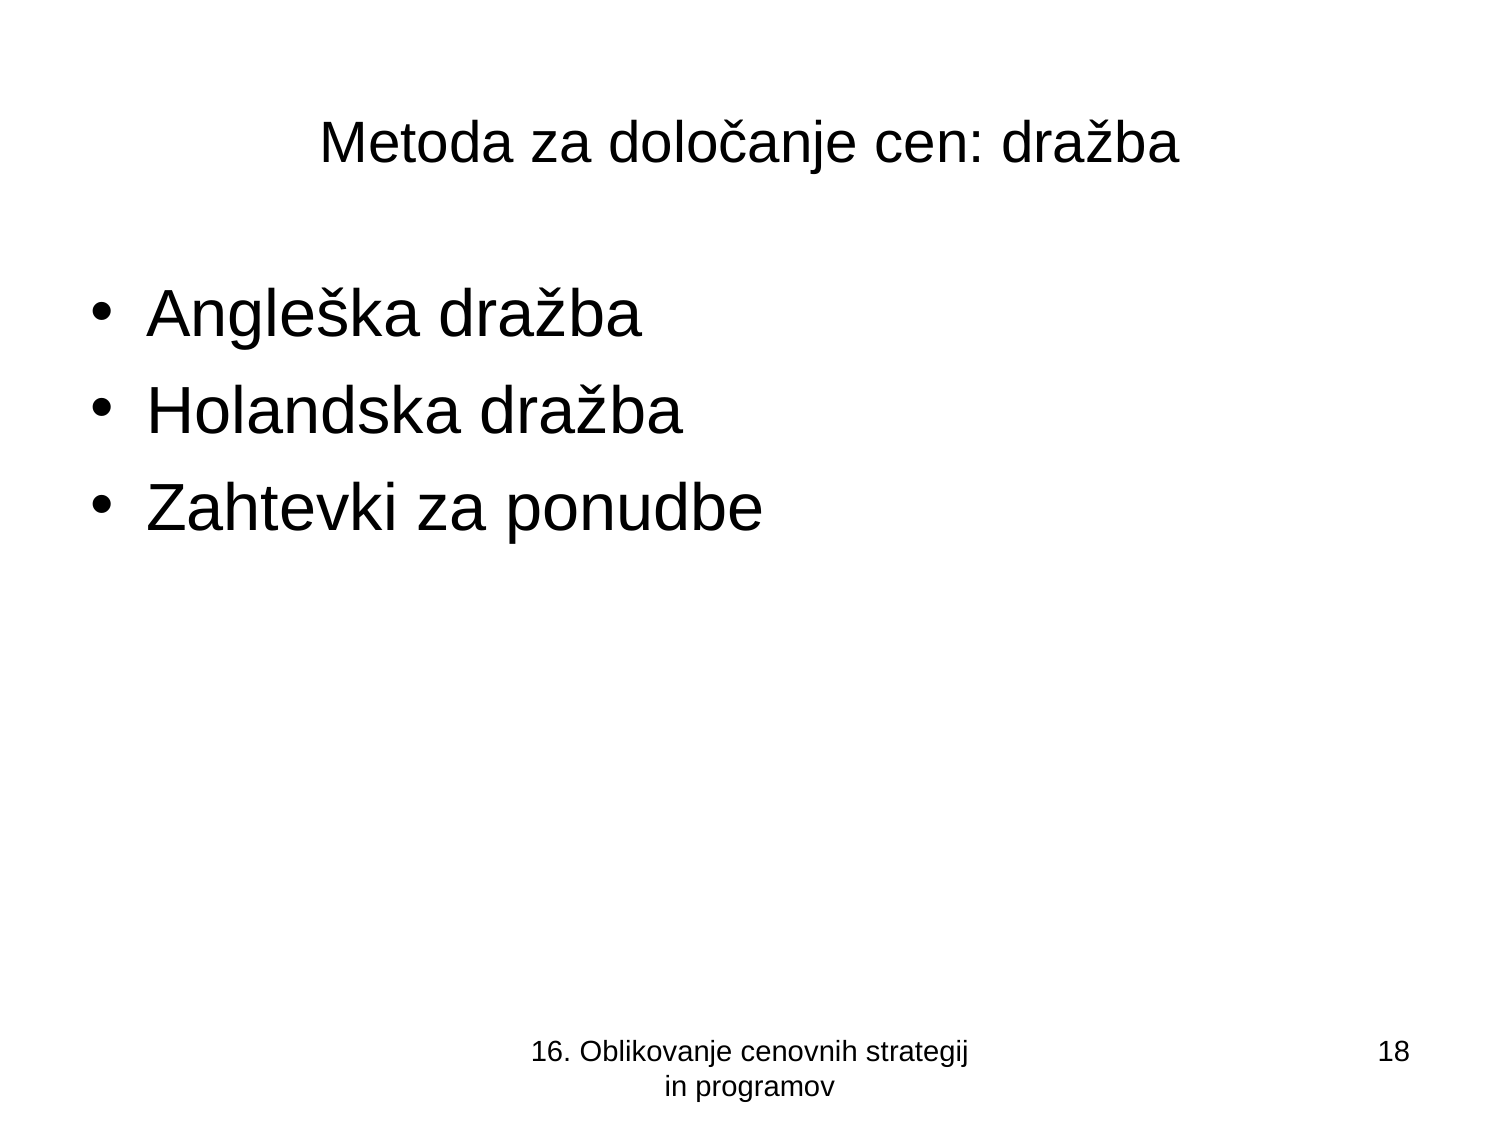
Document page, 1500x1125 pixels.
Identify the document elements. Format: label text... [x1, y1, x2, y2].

list Angleška dražba Holandska dražba Zahtevki za ponudbe [75, 262, 1426, 1006]
text_box 16. Oblikovanje cenovnih strategij in programov [512, 1024, 988, 1103]
text_box <number> [1074, 1024, 1426, 1103]
title Metoda za določanje cen: dražba [75, 45, 1426, 233]
